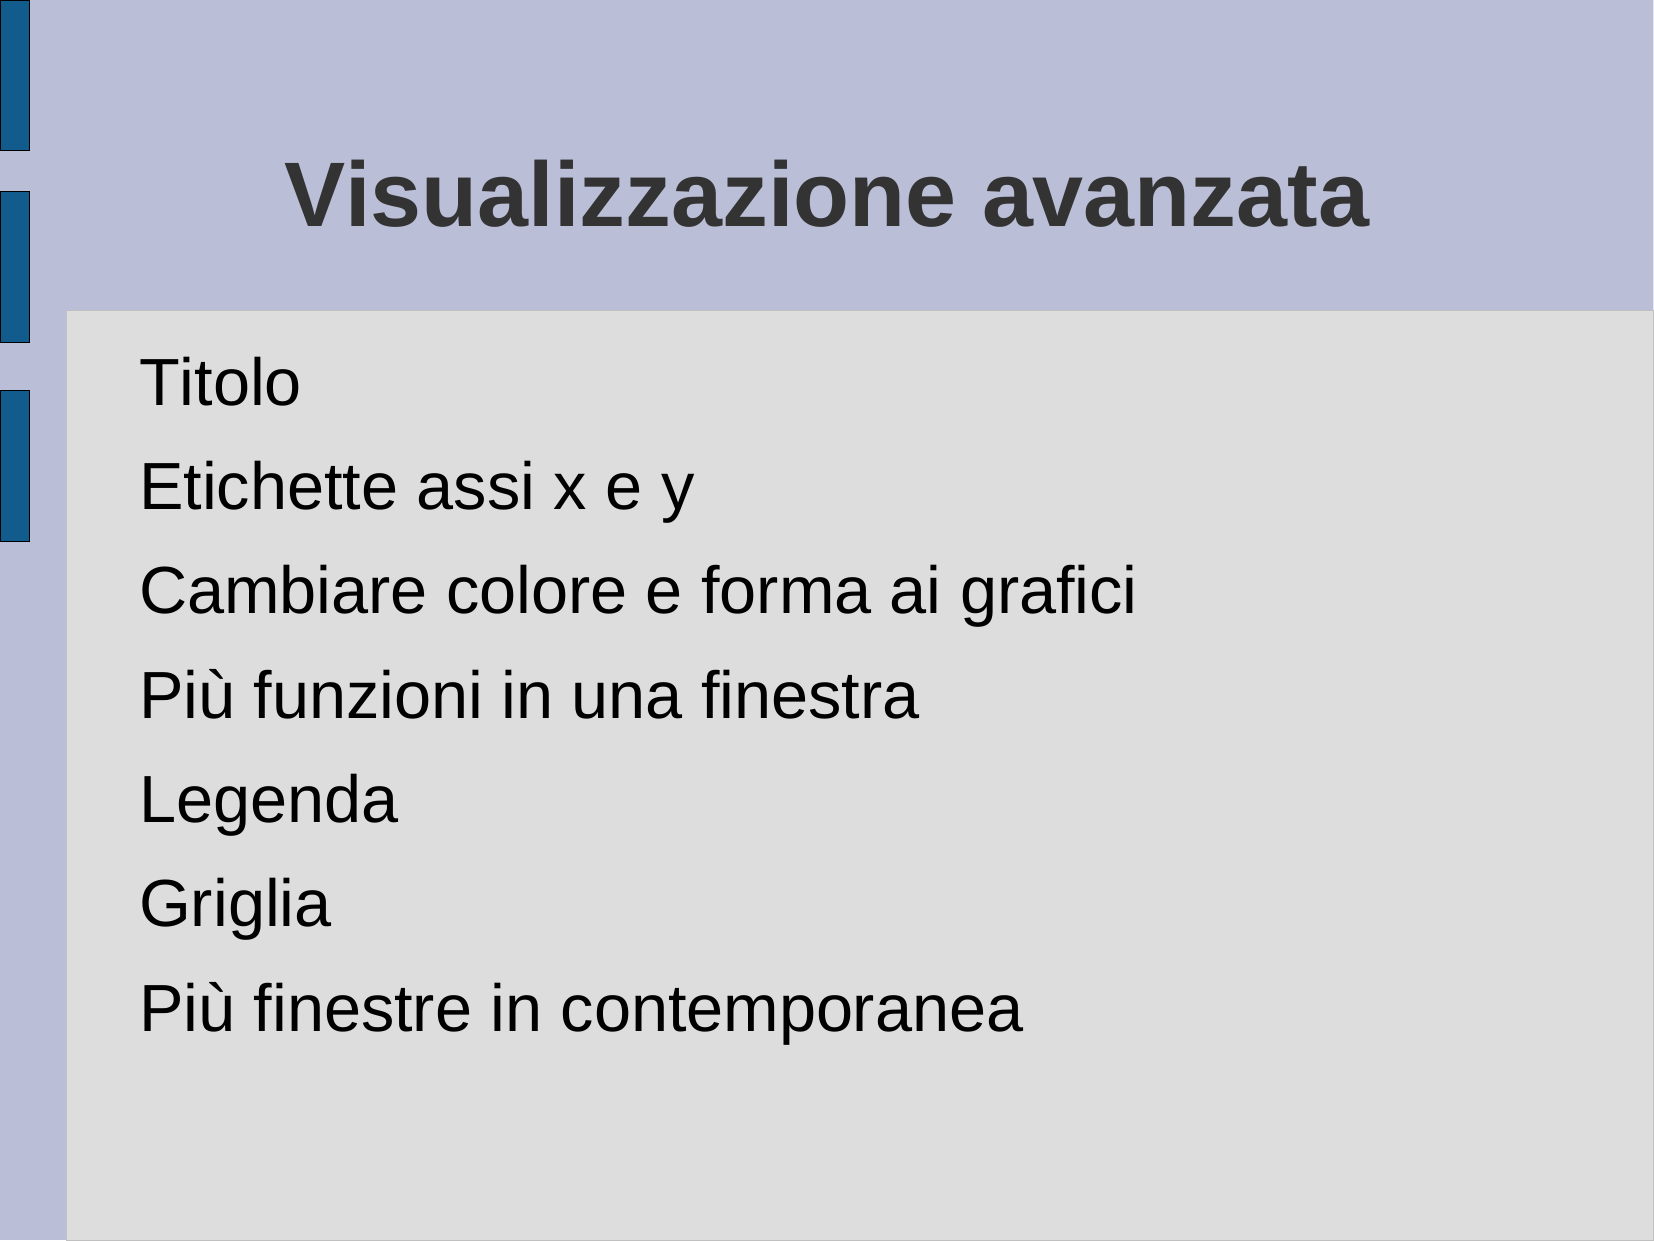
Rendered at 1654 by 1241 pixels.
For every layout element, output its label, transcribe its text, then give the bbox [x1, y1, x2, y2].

list Titolo Etichette assi x e y Cambiare colore e forma ai grafici Più funzioni in una finestra Legenda Griglia Più finestre in contemporanea [121, 344, 1534, 1112]
title Visualizzazione avanzata [121, 91, 1534, 299]
